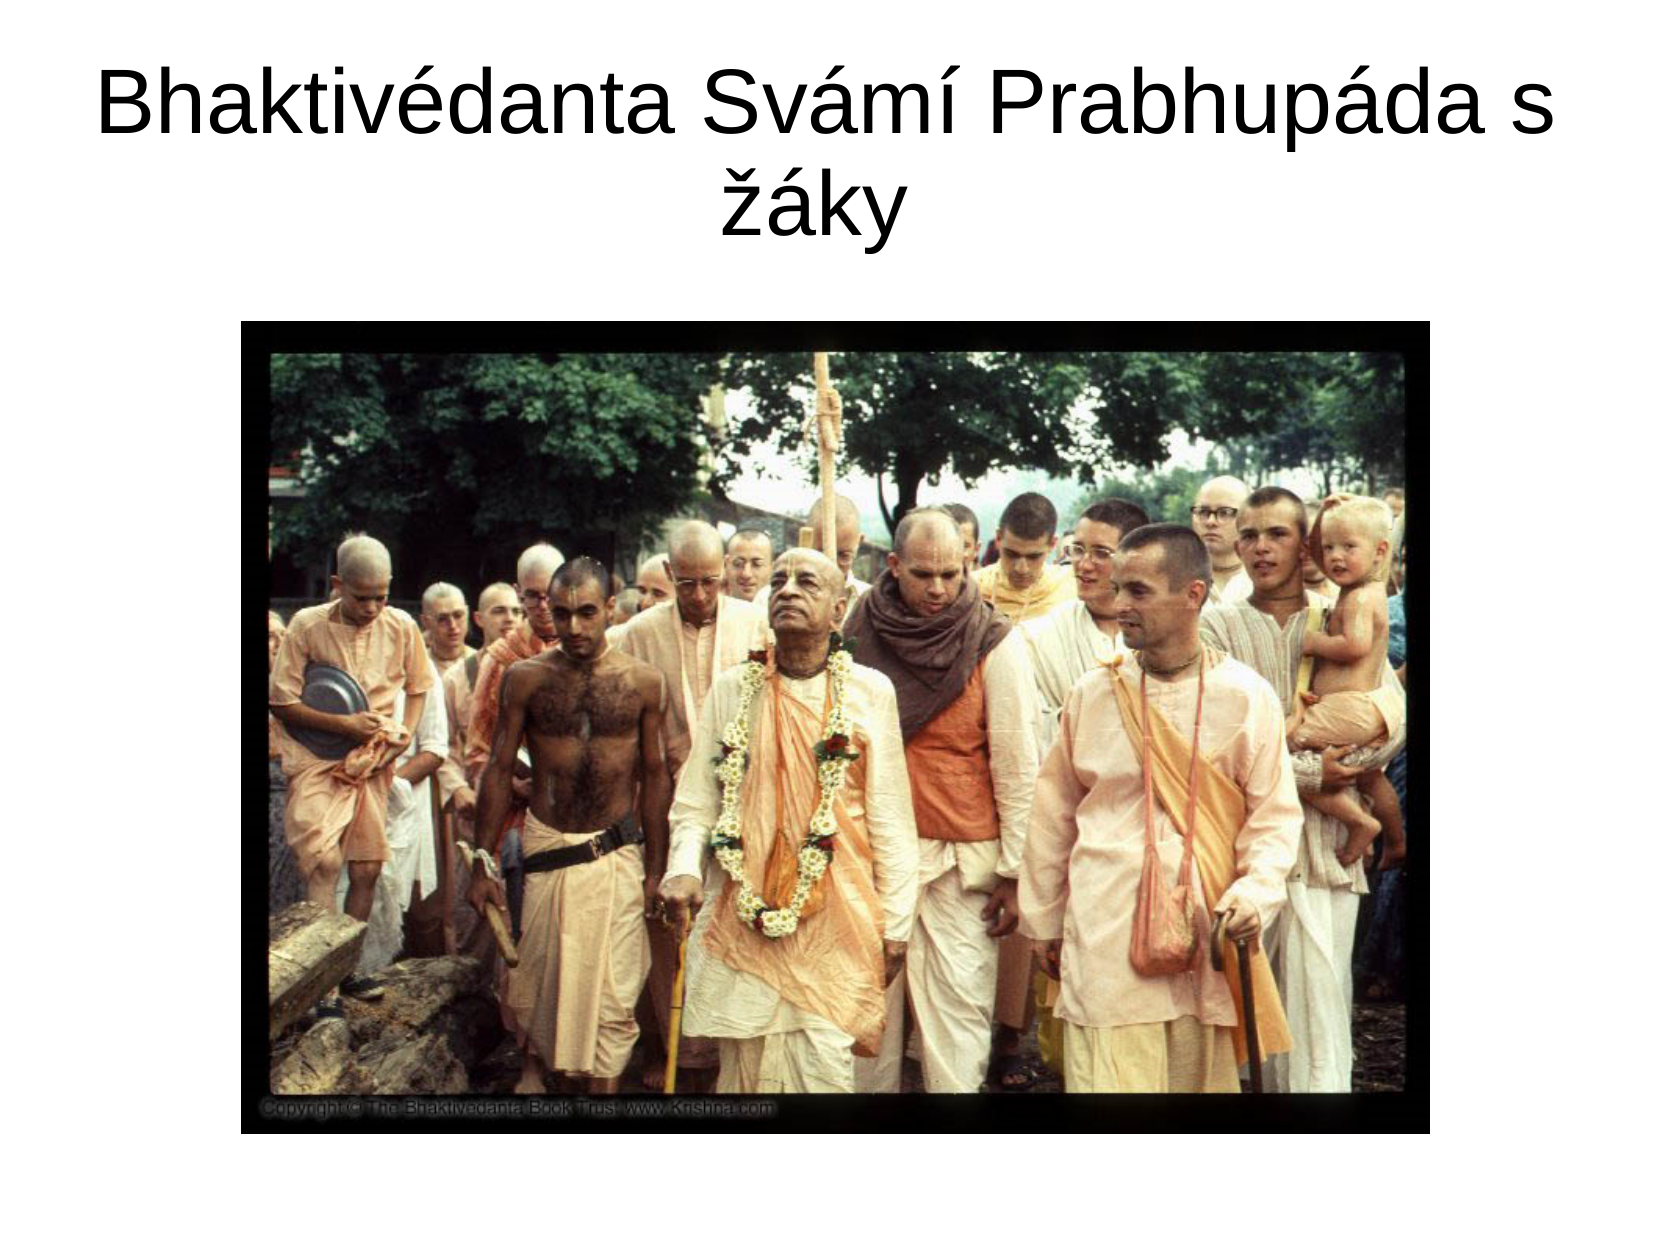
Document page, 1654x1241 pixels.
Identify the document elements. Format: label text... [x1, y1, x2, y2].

title Bhaktivédanta Svámí Prabhupáda s žáky [82, 49, 1571, 257]
picture [241, 321, 1430, 1134]
